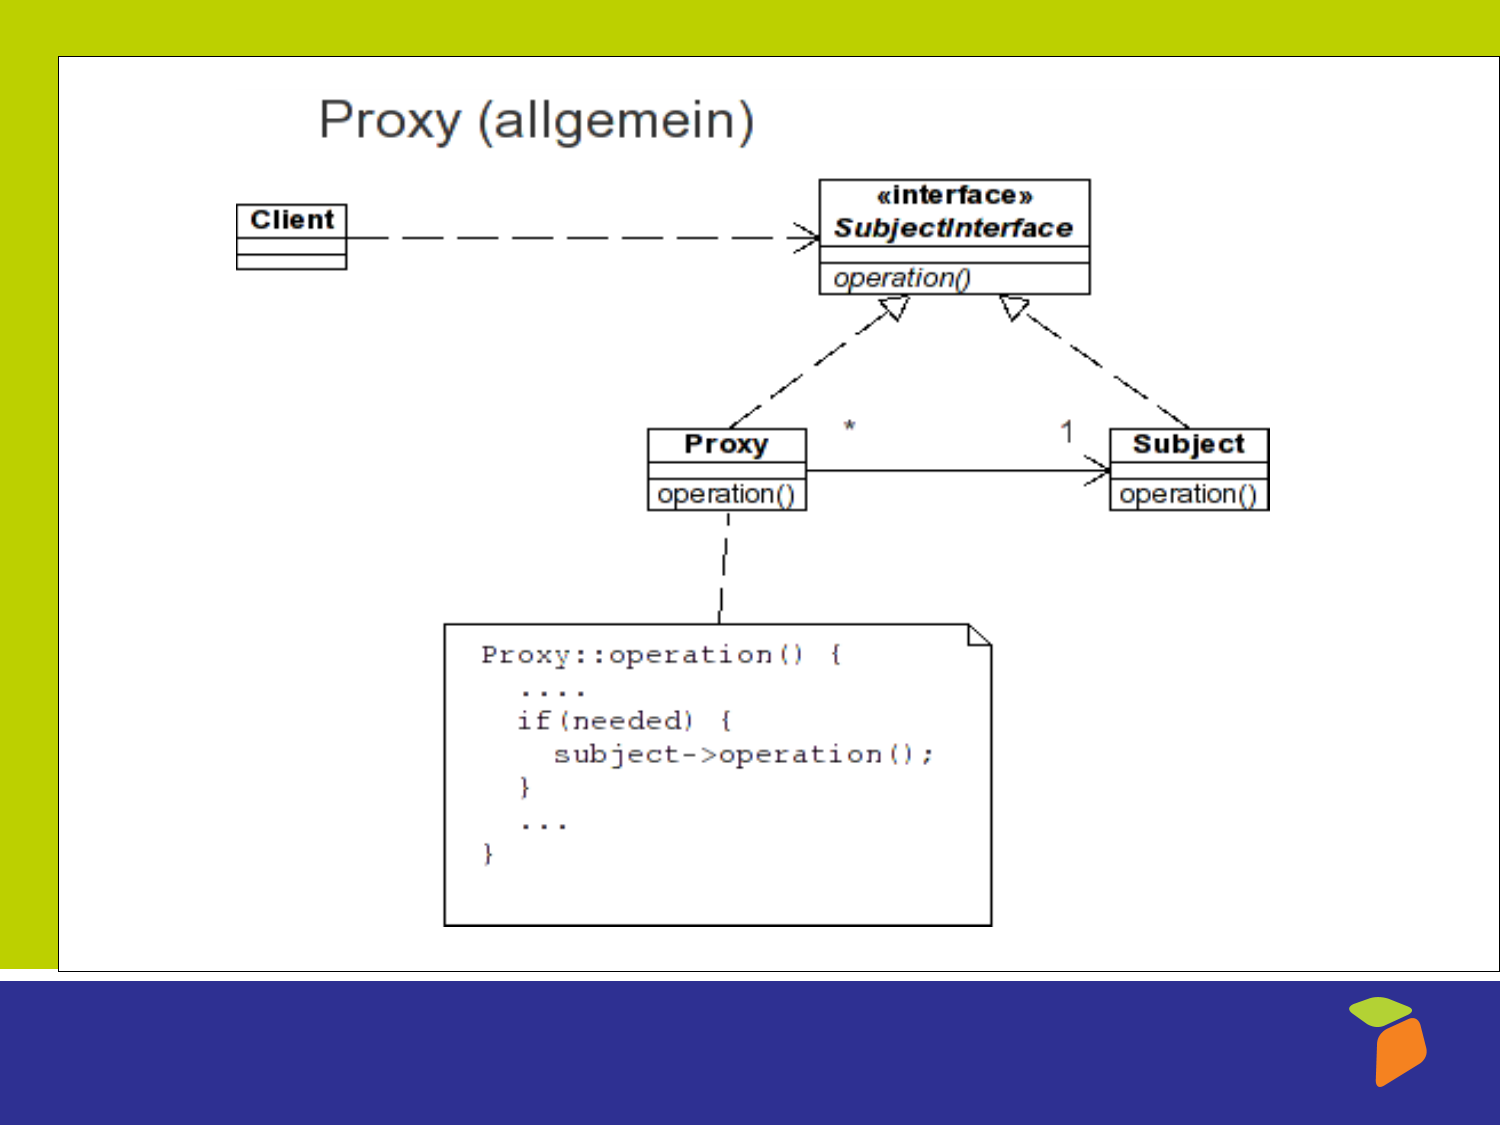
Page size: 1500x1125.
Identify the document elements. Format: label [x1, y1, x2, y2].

picture [236, 88, 1270, 927]
picture [0, 981, 1500, 1125]
text_box [58, 56, 1500, 972]
